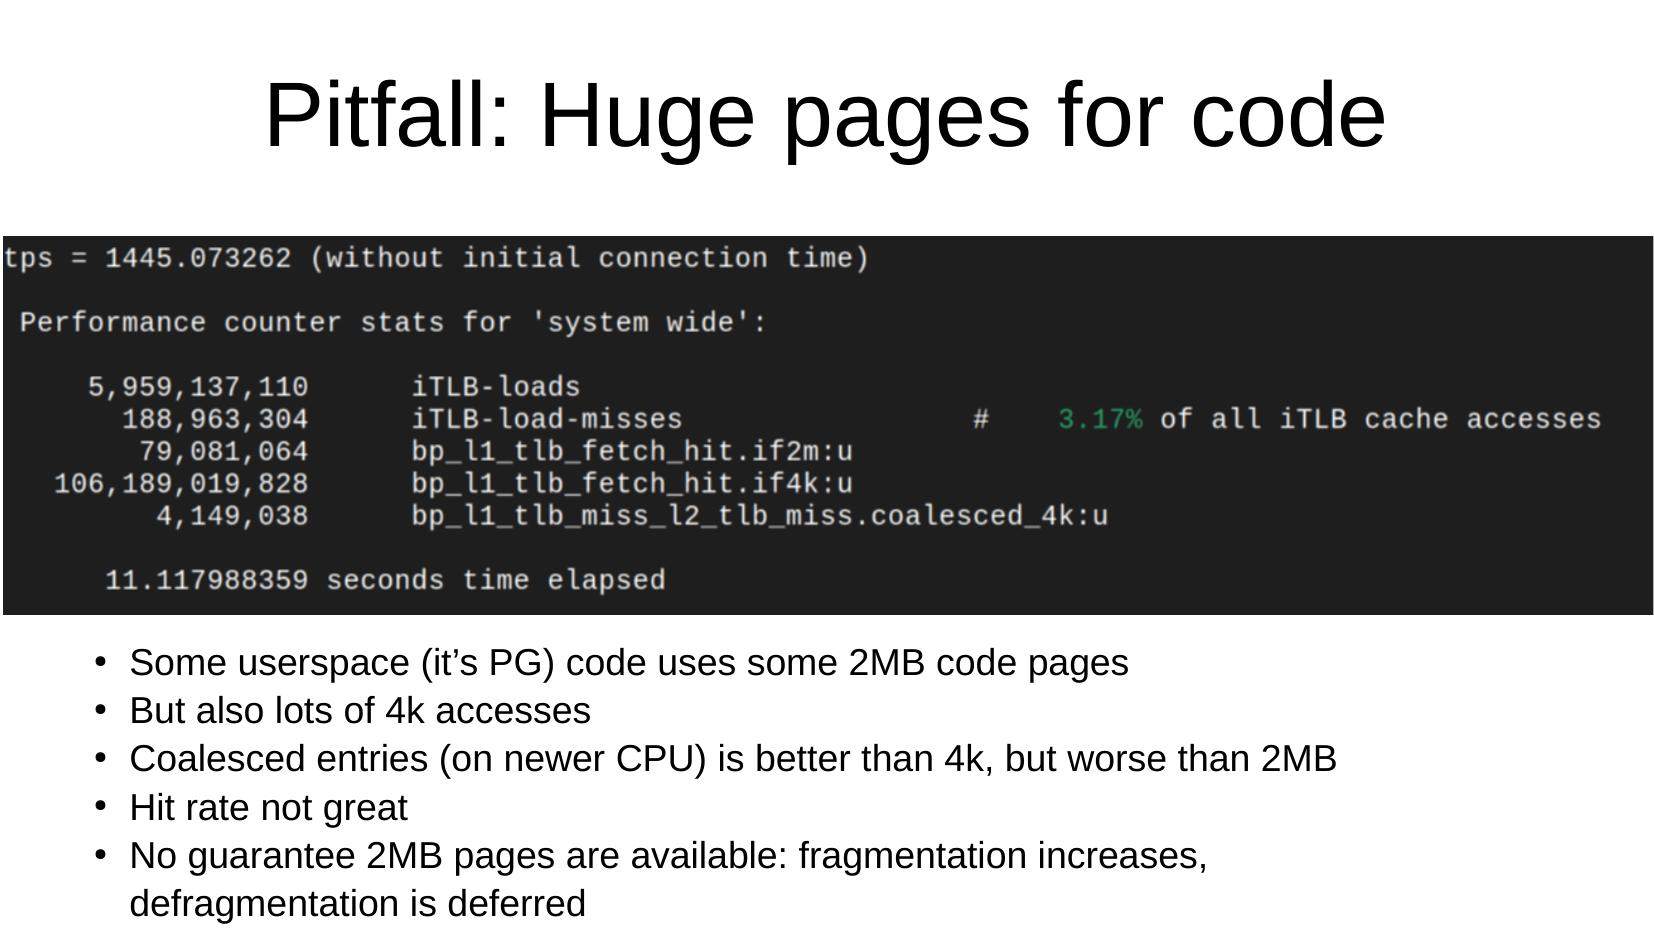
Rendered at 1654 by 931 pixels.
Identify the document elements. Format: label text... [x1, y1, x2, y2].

title Pitfall: Huge pages for code [82, 37, 1571, 193]
text_box Some userspace (it’s PG) code uses some 2MB code pages But also lots of 4k accesses Coalesced entries (on newer CPU) is better than 4k, but worse than 2MB Hit rate not great No guarantee 2MB pages are available: fragmentation increases, defragmentation is deferred [79, 627, 1430, 931]
picture [3, 236, 1654, 615]
